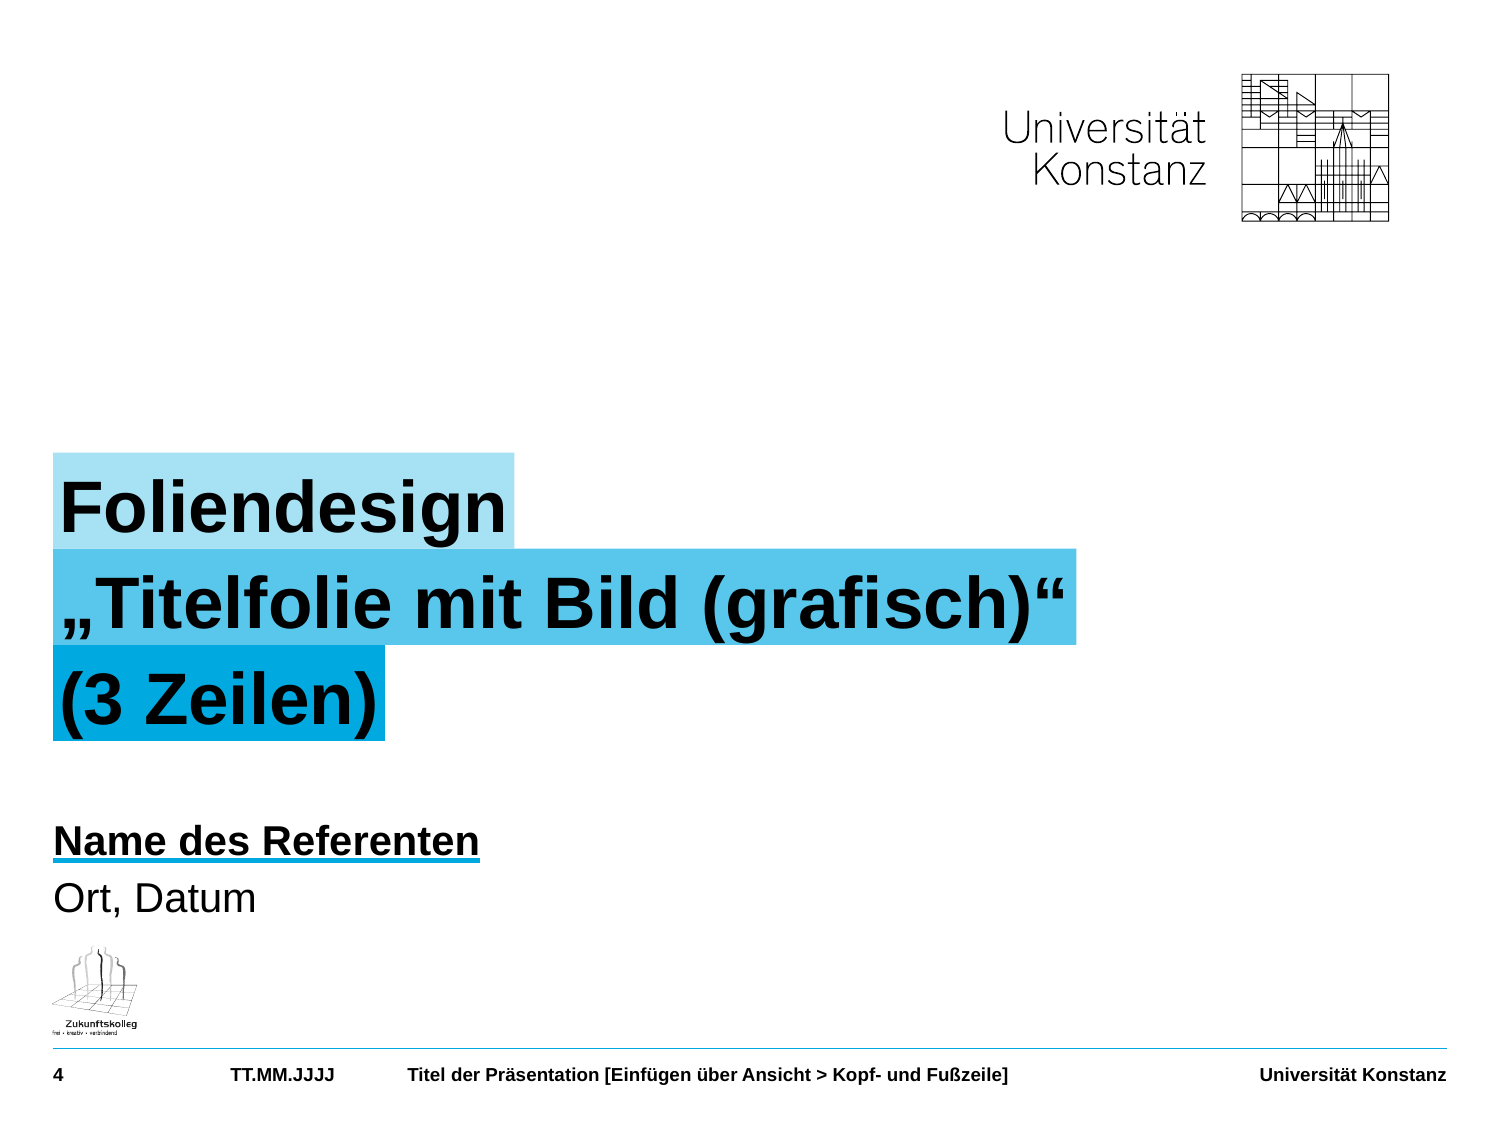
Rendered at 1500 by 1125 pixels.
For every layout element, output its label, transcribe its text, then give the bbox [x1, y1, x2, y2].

list Ort, Datum [53, 819, 1092, 922]
text_box (3 Zeilen) [53, 645, 385, 741]
text_box Foliendesign [53, 452, 515, 549]
title Name des Referenten [53, 797, 1093, 865]
text_box „Titelfolie mit Bild (grafisch)“ [53, 548, 1077, 645]
